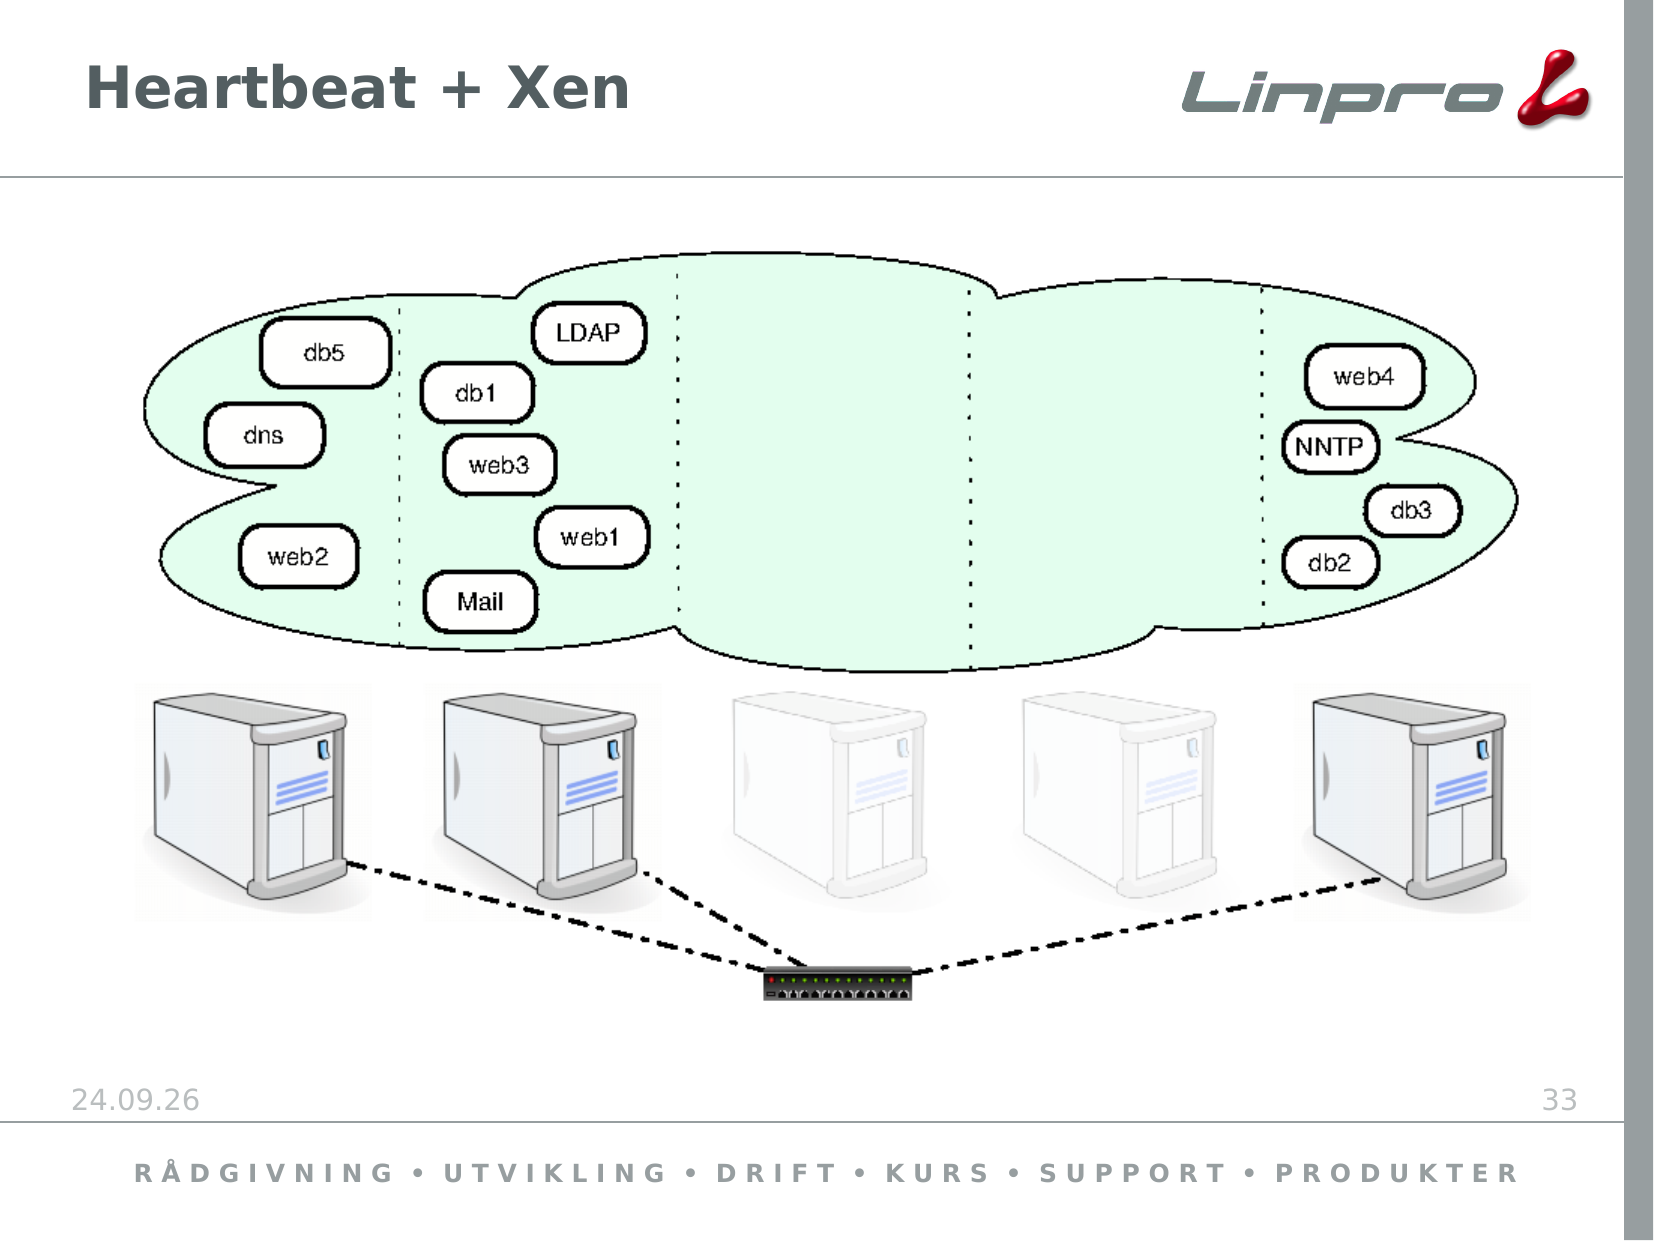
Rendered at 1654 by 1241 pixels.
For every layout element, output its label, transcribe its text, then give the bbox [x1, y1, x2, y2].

picture [76, 238, 1579, 1004]
picture [1181, 47, 1595, 133]
title Heartbeat + Xen [84, 49, 1573, 128]
